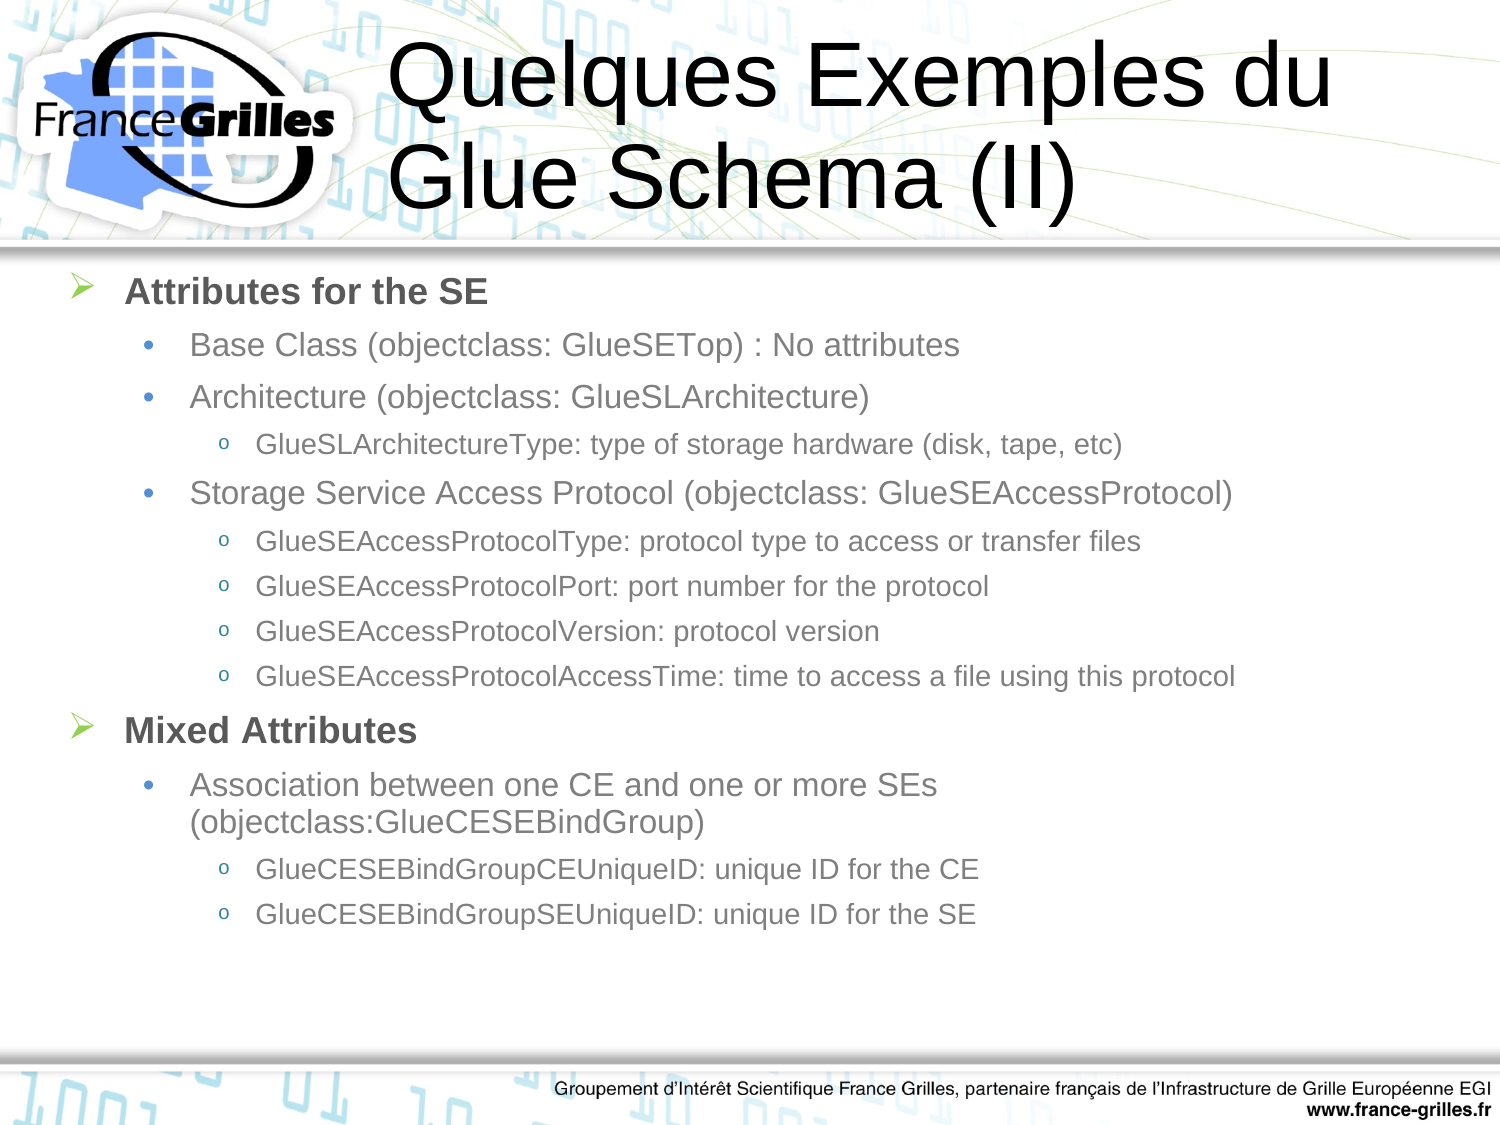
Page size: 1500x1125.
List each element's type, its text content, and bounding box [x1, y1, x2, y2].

picture [0, 0, 1500, 1125]
list Attributes for the SE Base Class (objectclass: GlueSETop) : No attributes Architecture (objectclass: GlueSLArchitecture) GlueSLArchitectureType: type of storage hardware (disk, tape, etc) Storage Service Access Protocol (objectclass: GlueSEAccessProtocol) GlueSEAccessProtocolType: protocol type to access or transfer files GlueSEAccessProtocolPort: port number for the protocol GlueSEAccessProtocolVersion: protocol version GlueSEAccessProtocolAccessTime: time to access a file using this protocol Mixed Attributes Association between one CE and one or more SEs (objectclass:GlueCESEBindGroup) GlueCESEBindGroupCEUniqueID: unique ID for the CE GlueCESEBindGroupSEUniqueID: unique ID for the SE [53, 262, 1459, 1024]
title Quelques Exemples du Glue Schema (II) [372, 4, 1459, 248]
